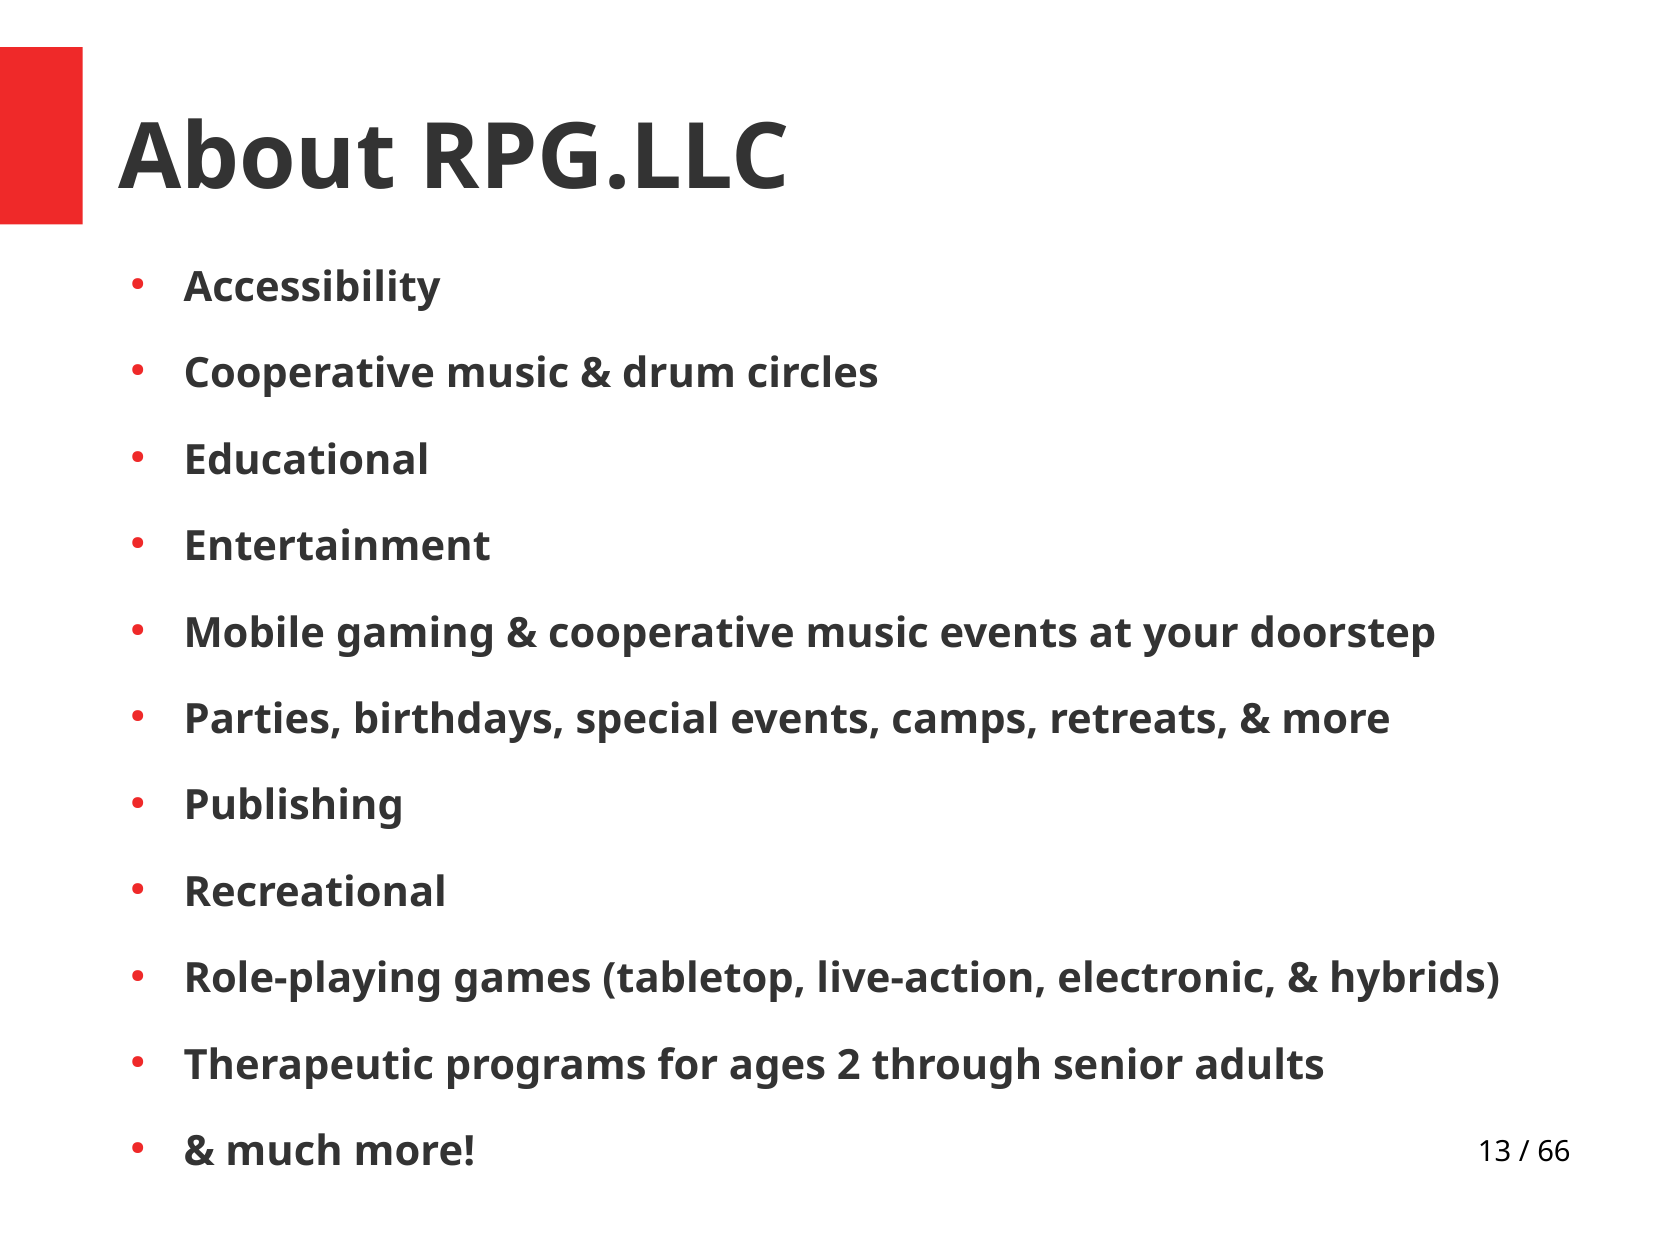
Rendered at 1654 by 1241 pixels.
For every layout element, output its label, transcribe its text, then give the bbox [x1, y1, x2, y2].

list Accessibility Cooperative music & drum circles Educational Entertainment Mobile gaming & cooperative music events at your doorstep Parties, birthdays, special events, camps, retreats, & more Publishing Recreational Role-playing games (tabletop, live-action, electronic, & hybrids) Therapeutic programs for ages 2 through senior adults & much more! [112, 256, 1531, 976]
title About RPG.LLC [118, 49, 1571, 257]
